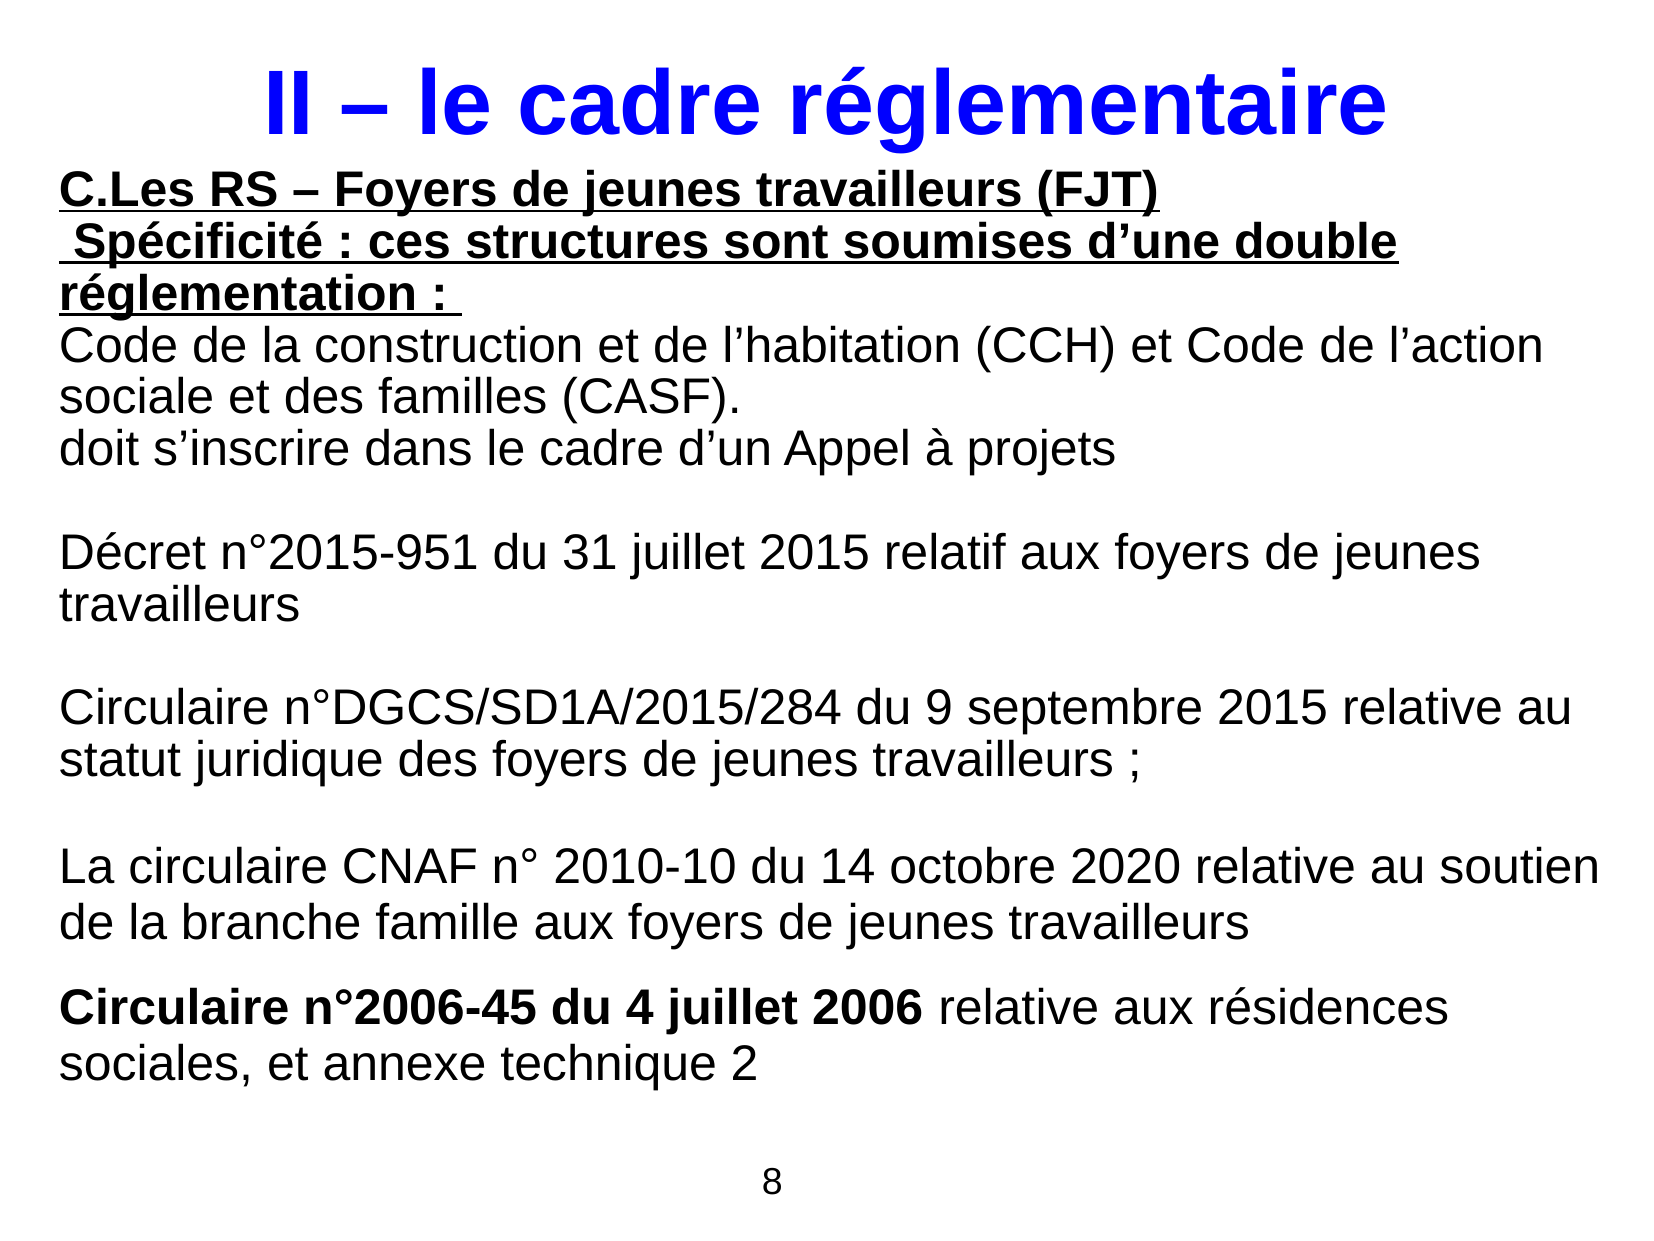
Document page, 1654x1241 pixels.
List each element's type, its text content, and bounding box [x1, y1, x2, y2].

text_box <numéro> [457, 1153, 1087, 1229]
text_box <numéro> [481, 1157, 1111, 1233]
title II – le cadre réglementaire [82, 17, 1571, 165]
list C.Les RS – Foyers de jeunes travailleurs (FJT) Spécificité : ces structures sont soumises d’une double réglementation : Code de la construction et de l’habitation (CCH) et Code de l’action sociale et des familles (CASF). doit s’inscrire dans le cadre d’un Appel à projets Décret n°2015-951 du 31 juillet 2015 relatif aux foyers de jeunes travailleurs Circulaire n°DGCS/SD1A/2015/284 du 9 septembre 2015 relative au statut juridique des foyers de jeunes travailleurs ; La circulaire CNAF n° 2010-10 du 14 octobre 2020 relative au soutien de la branche famille aux foyers de jeunes travailleurs Circulaire n°2006-45 du 4 juillet 2006 relative aux résidences sociales, et annexe technique 2 [0, 165, 1642, 1241]
